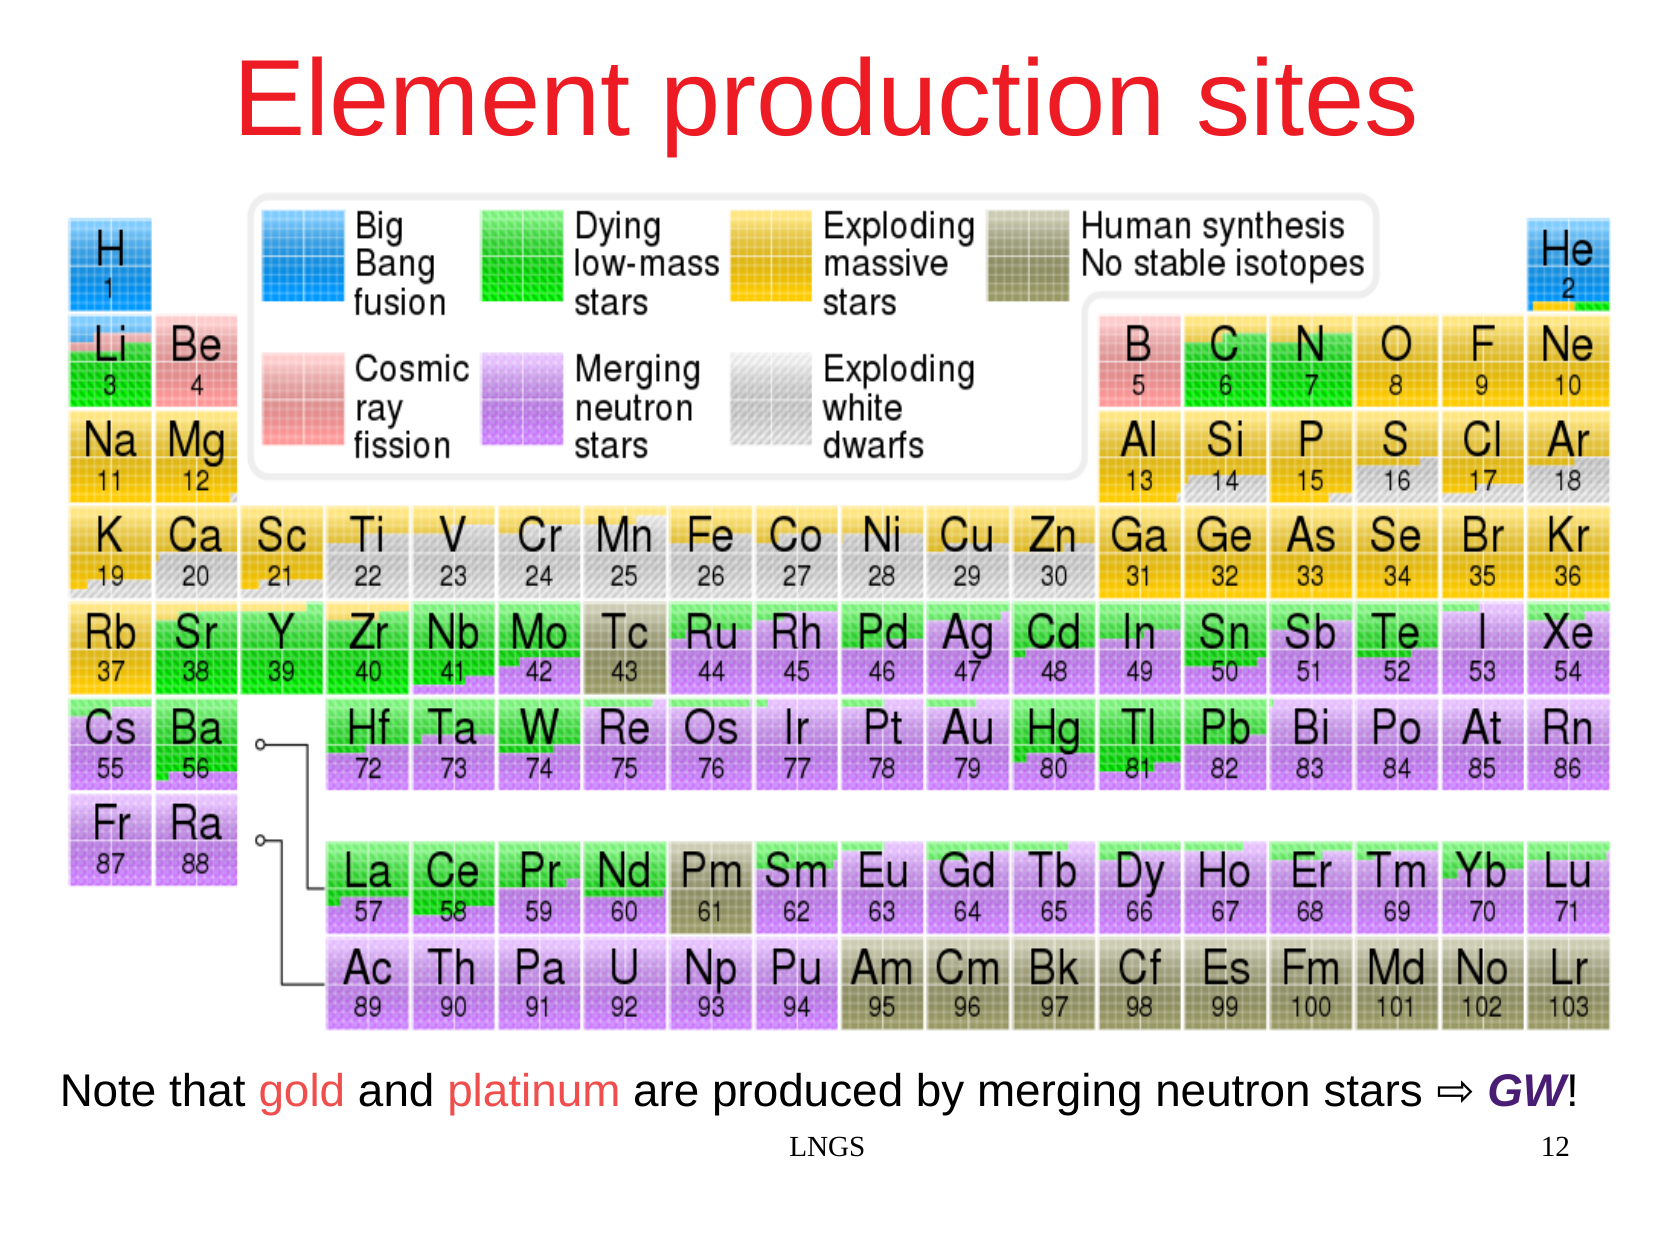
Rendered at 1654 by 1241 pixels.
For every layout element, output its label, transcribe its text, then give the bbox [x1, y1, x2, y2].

picture [59, 179, 1620, 1050]
text_box Note that gold and platinum are produced by merging neutron stars ⇨ GW! [44, 1050, 1635, 1126]
title Element production sites [82, 15, 1571, 179]
